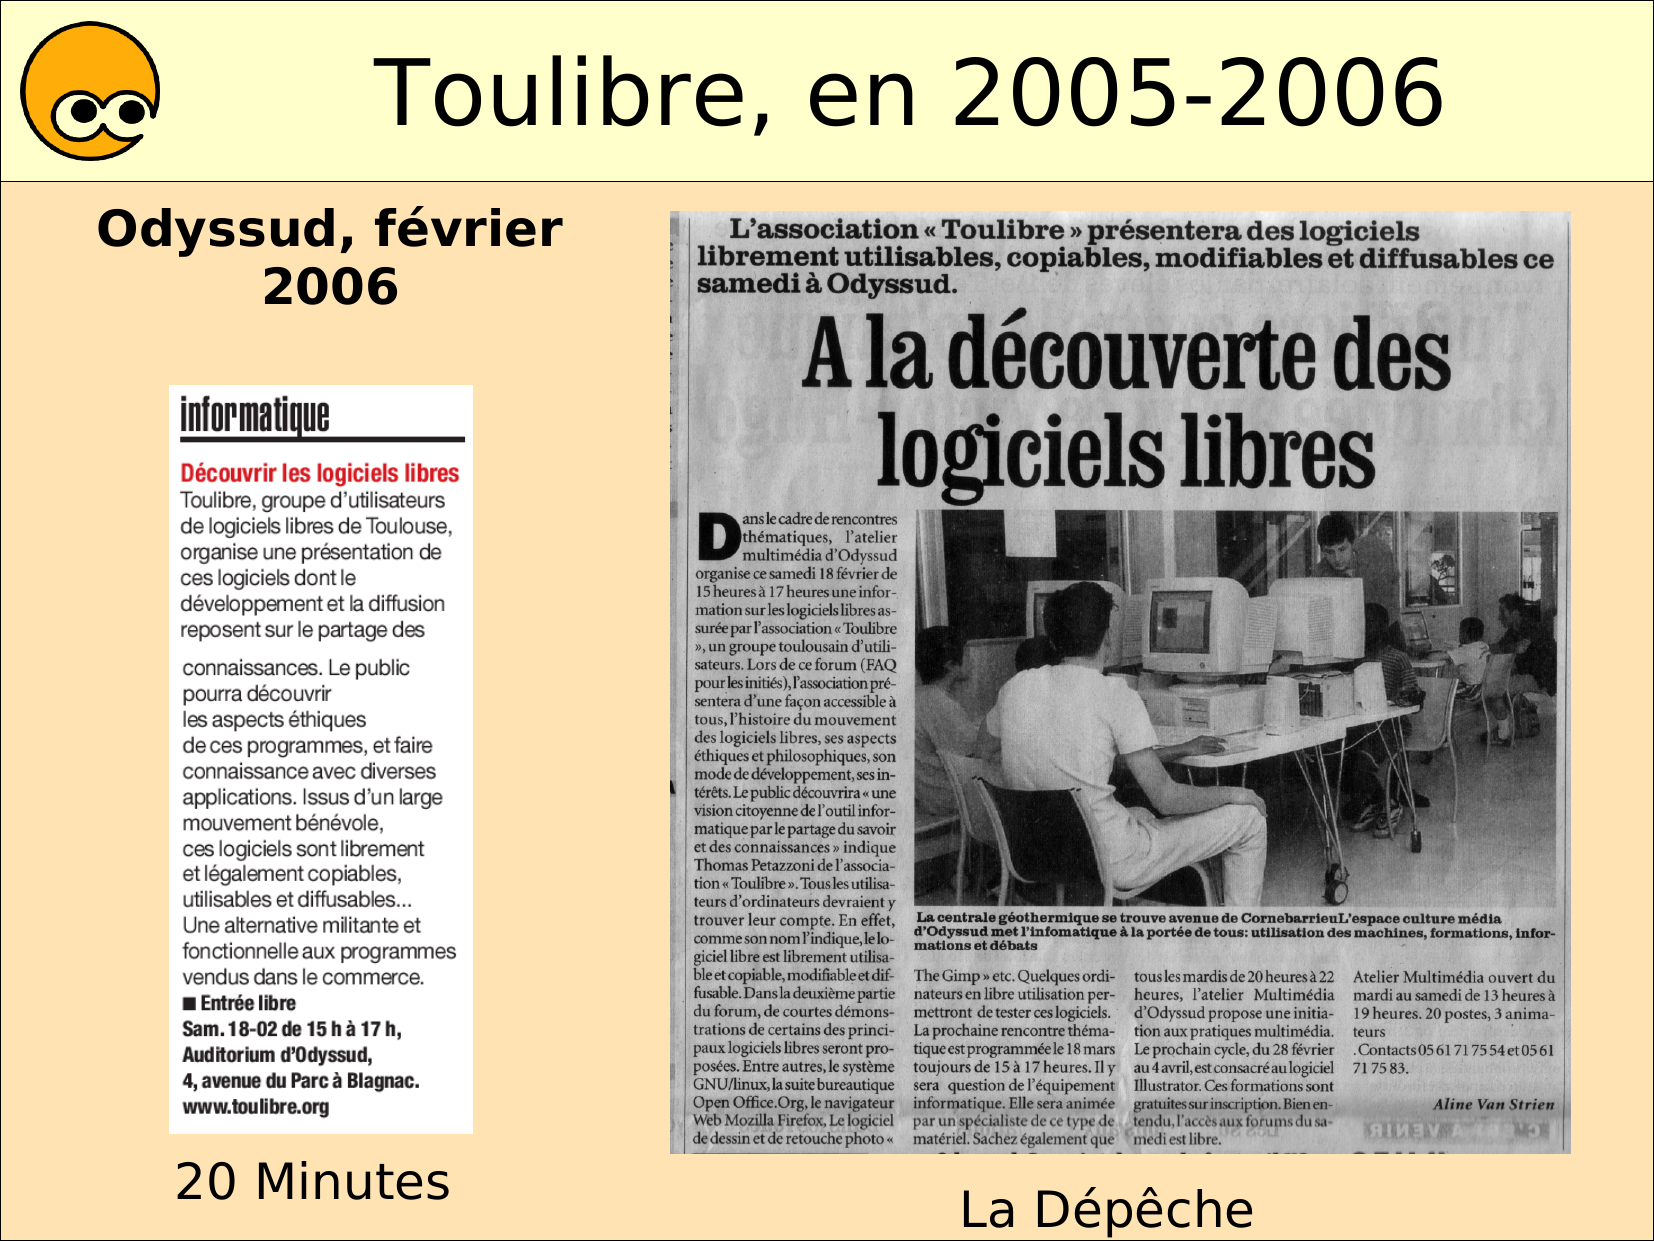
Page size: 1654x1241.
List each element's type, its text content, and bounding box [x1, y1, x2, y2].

text_box Odyssud, février 2006 [72, 192, 589, 324]
text_box La Dépêche [645, 1173, 1571, 1241]
picture [169, 385, 473, 1134]
picture [20, 21, 160, 161]
picture [670, 211, 1571, 1154]
title Toulibre, en 2005-2006 [203, 39, 1620, 147]
text_box 20 Minutes [160, 1145, 473, 1219]
